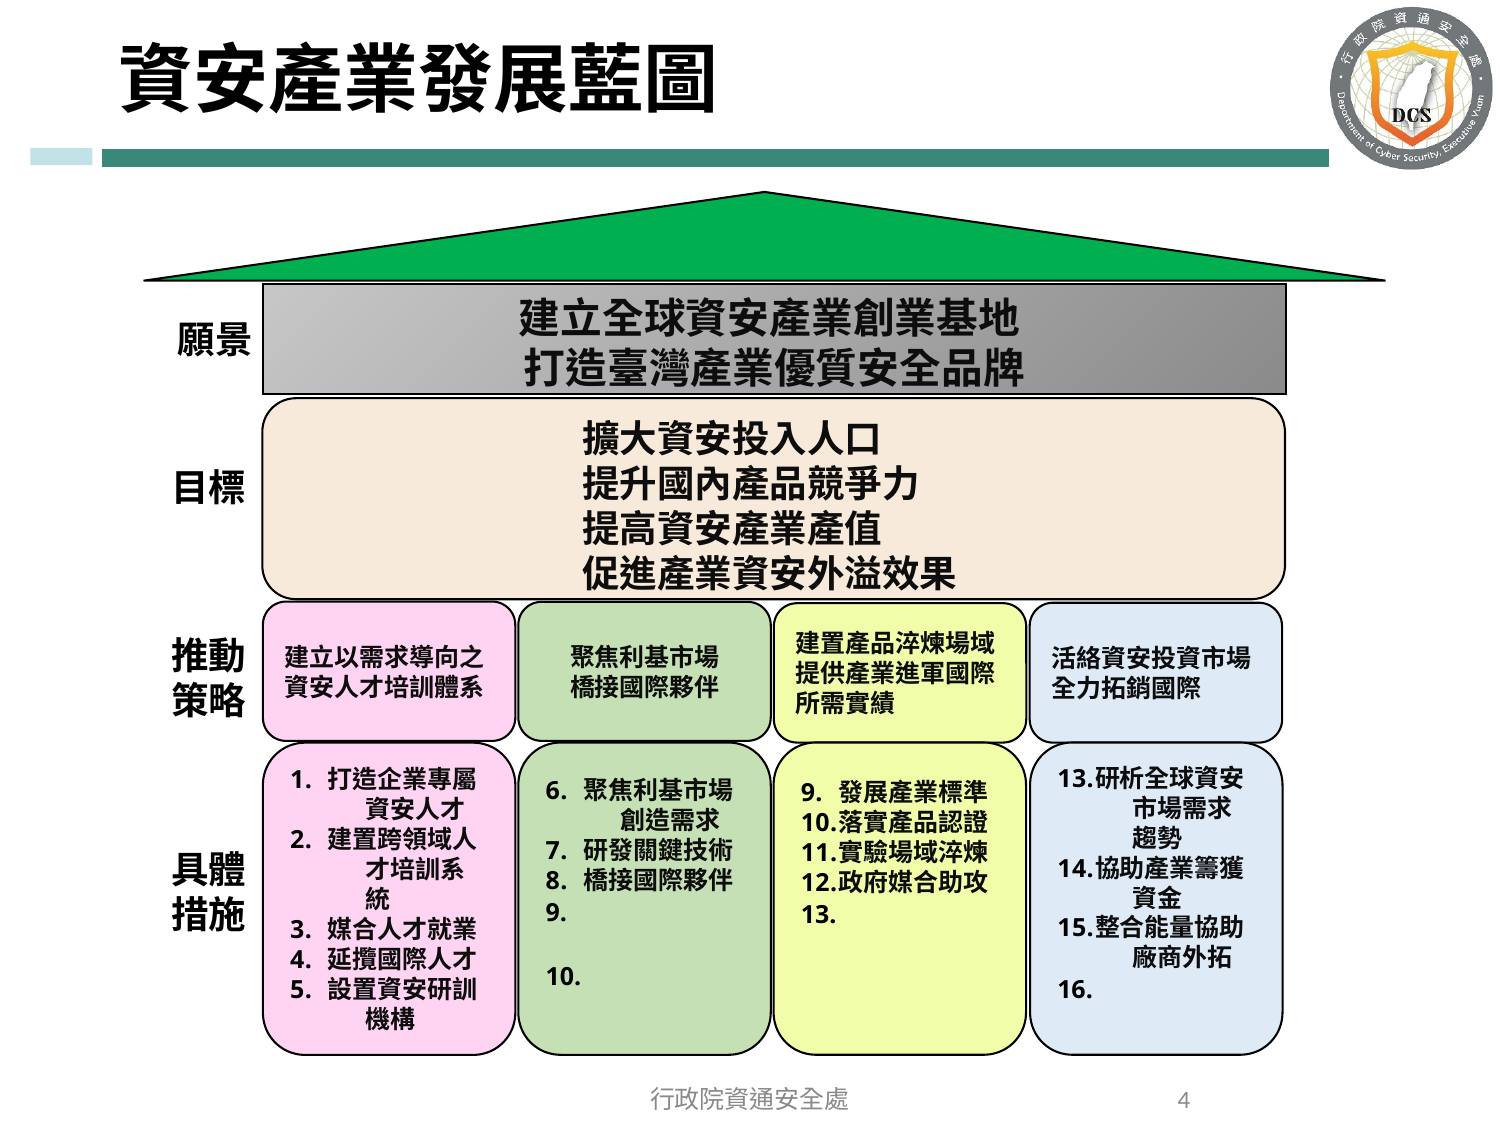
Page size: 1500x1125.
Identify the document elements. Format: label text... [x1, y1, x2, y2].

text_box 行政院資通安全處 [496, 1076, 1004, 1120]
text_box 發展產業標準 落實產品認證 實驗場域淬煉 政府媒合助攻 [773, 742, 1027, 1055]
text_box 願景 [162, 308, 276, 370]
text_box 推動 策略 [156, 624, 270, 731]
text_box 聚焦利基市場 橋接國際夥伴 [518, 601, 771, 741]
title 資安產業發展藍圖 [103, 21, 1397, 142]
text_box 建置產品淬煉場域提供產業進軍國際所需實績 [773, 603, 1027, 743]
text_box 建立全球資安產業創業基地 打造臺灣產業優質安全品牌 [263, 284, 1286, 394]
text_box 擴大資安投入人口 提升國內產品競爭力 提高資安產業產值 促進產業資安外溢效果 [262, 398, 1285, 600]
text_box 建立以需求導向之資安人才培訓體系 [262, 601, 516, 741]
text_box 聚焦利基市場創造需求 研發關鍵技術 橋接國際夥伴 [518, 742, 771, 1055]
text_box 目標 [156, 455, 270, 517]
text_box 具體措施 [156, 838, 270, 945]
text_box 打造企業專屬資安人才 建置跨領域人才培訓系統 媒合人才就業 延攬國際人才 設置資安研訓機構 [262, 742, 516, 1055]
text_box 活絡資安投資市場全力拓銷國際 [1029, 602, 1283, 743]
text_box [143, 191, 1386, 281]
text_box 研析全球資安市場需求趨勢 協助產業籌獲資金 整合能量協助廠商外拓 [1030, 742, 1283, 1055]
text_box [1162, 1076, 1500, 1120]
